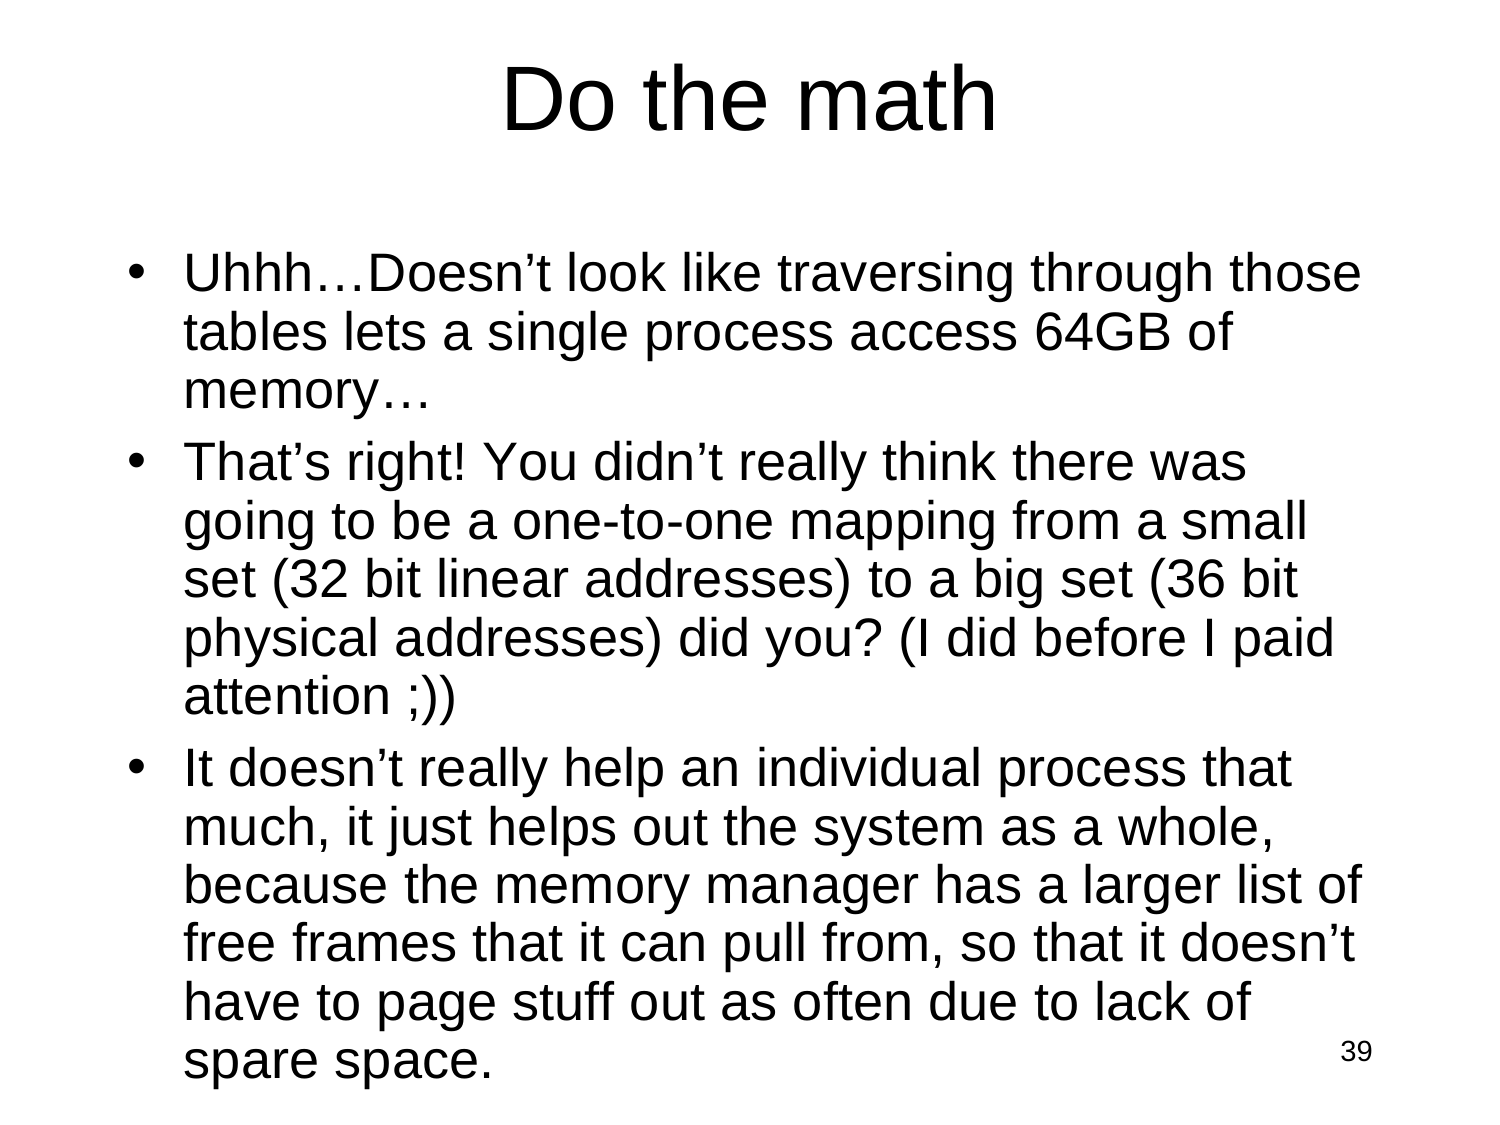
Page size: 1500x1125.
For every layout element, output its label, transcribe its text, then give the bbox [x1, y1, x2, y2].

list Uhhh…Doesn’t look like traversing through those tables lets a single process access 64GB of memory… That’s right! You didn’t really think there was going to be a one-to-one mapping from a small set (32 bit linear addresses) to a big set (36 bit physical addresses) did you? (I did before I paid attention ;)) It doesn’t really help an individual process that much, it just helps out the system as a whole, because the memory manager has a larger list of free frames that it can pull from, so that it doesn’t have to page stuff out as often due to lack of spare space. [112, 237, 1388, 1099]
title Do the math [112, 0, 1388, 188]
